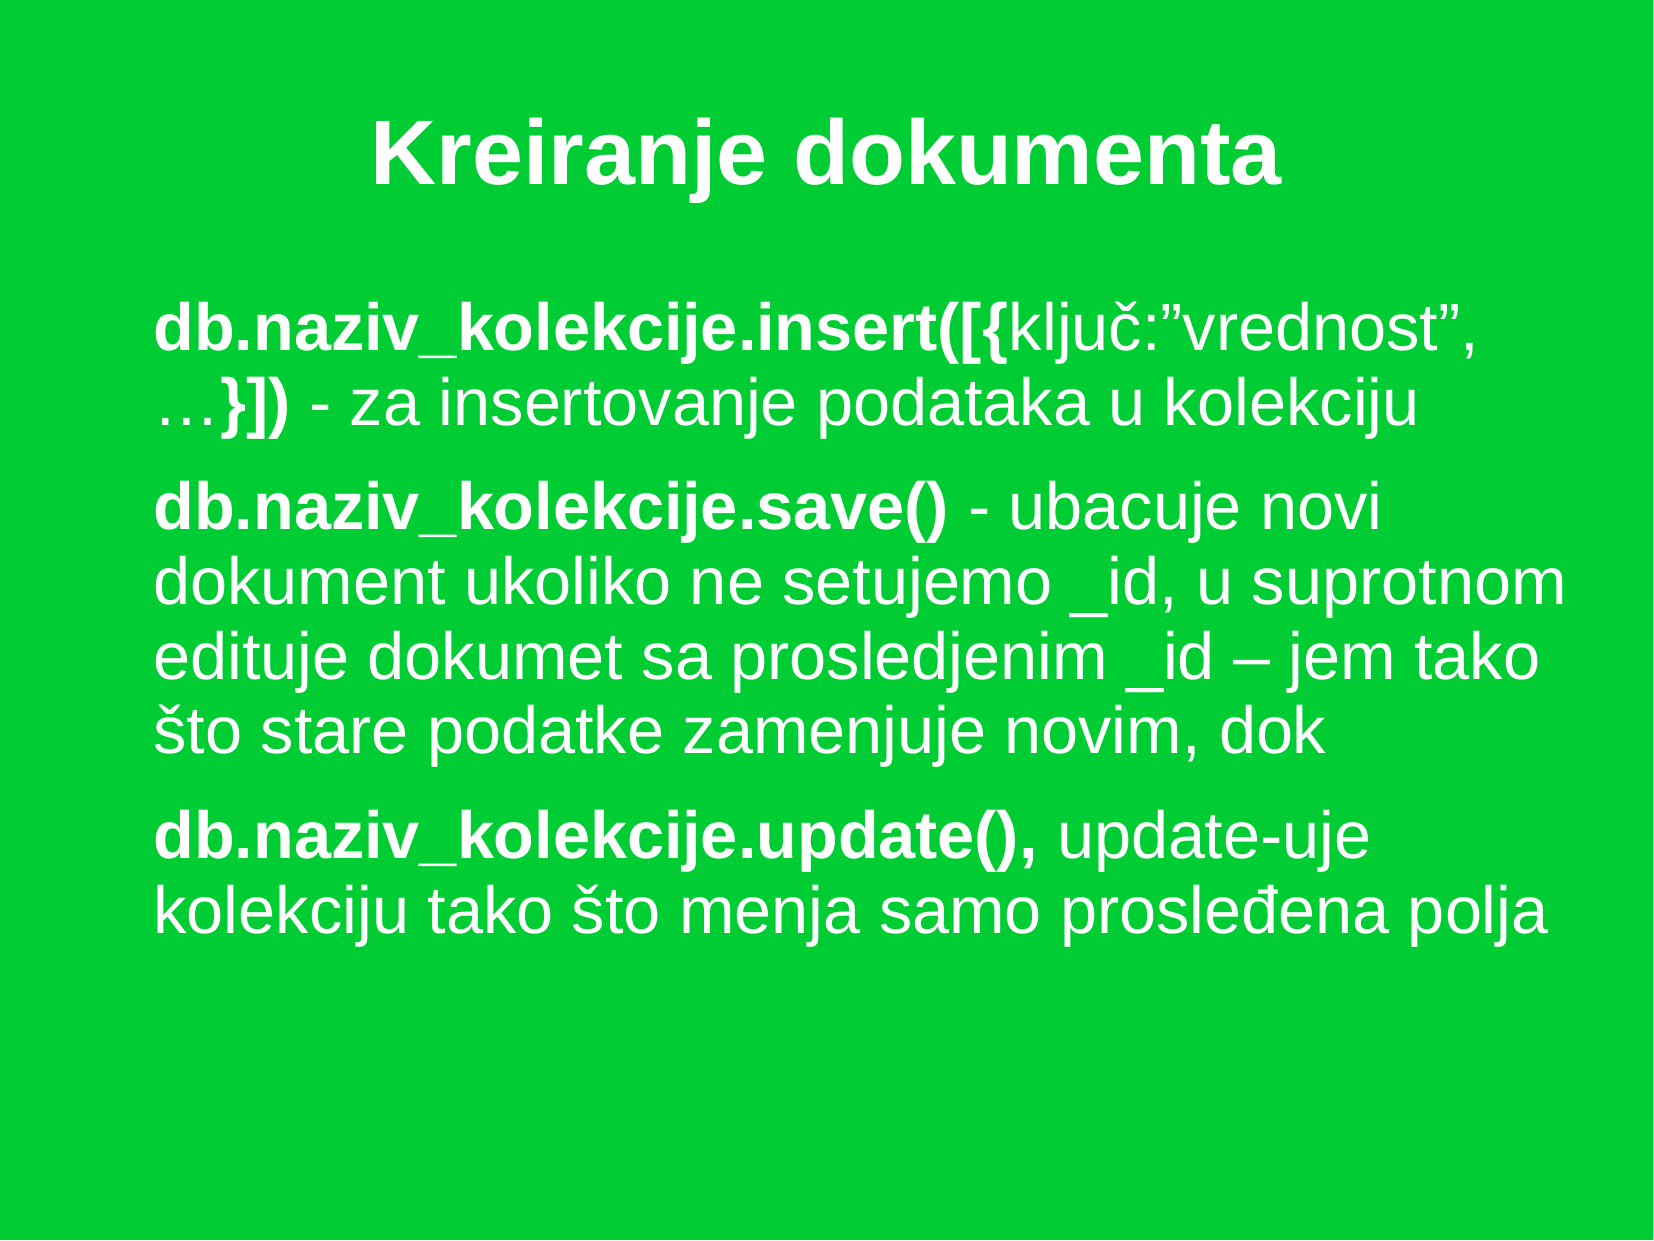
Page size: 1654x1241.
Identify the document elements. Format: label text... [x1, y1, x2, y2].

list db.naziv_kolekcije.insert([{ključ:”vrednost”, …}]) - za insertovanje podataka u kolekciju db.naziv_kolekcije.save() - ubacuje novi dokument ukoliko ne setujemo _id, u suprotnom edituje dokumet sa prosledjenim _id – jem tako što stare podatke zamenjuje novim, dok db.naziv_kolekcije.update(), update-uje kolekciju tako što menja samo prosleđena polja [82, 290, 1571, 1156]
title Kreiranje dokumenta [82, 49, 1571, 257]
